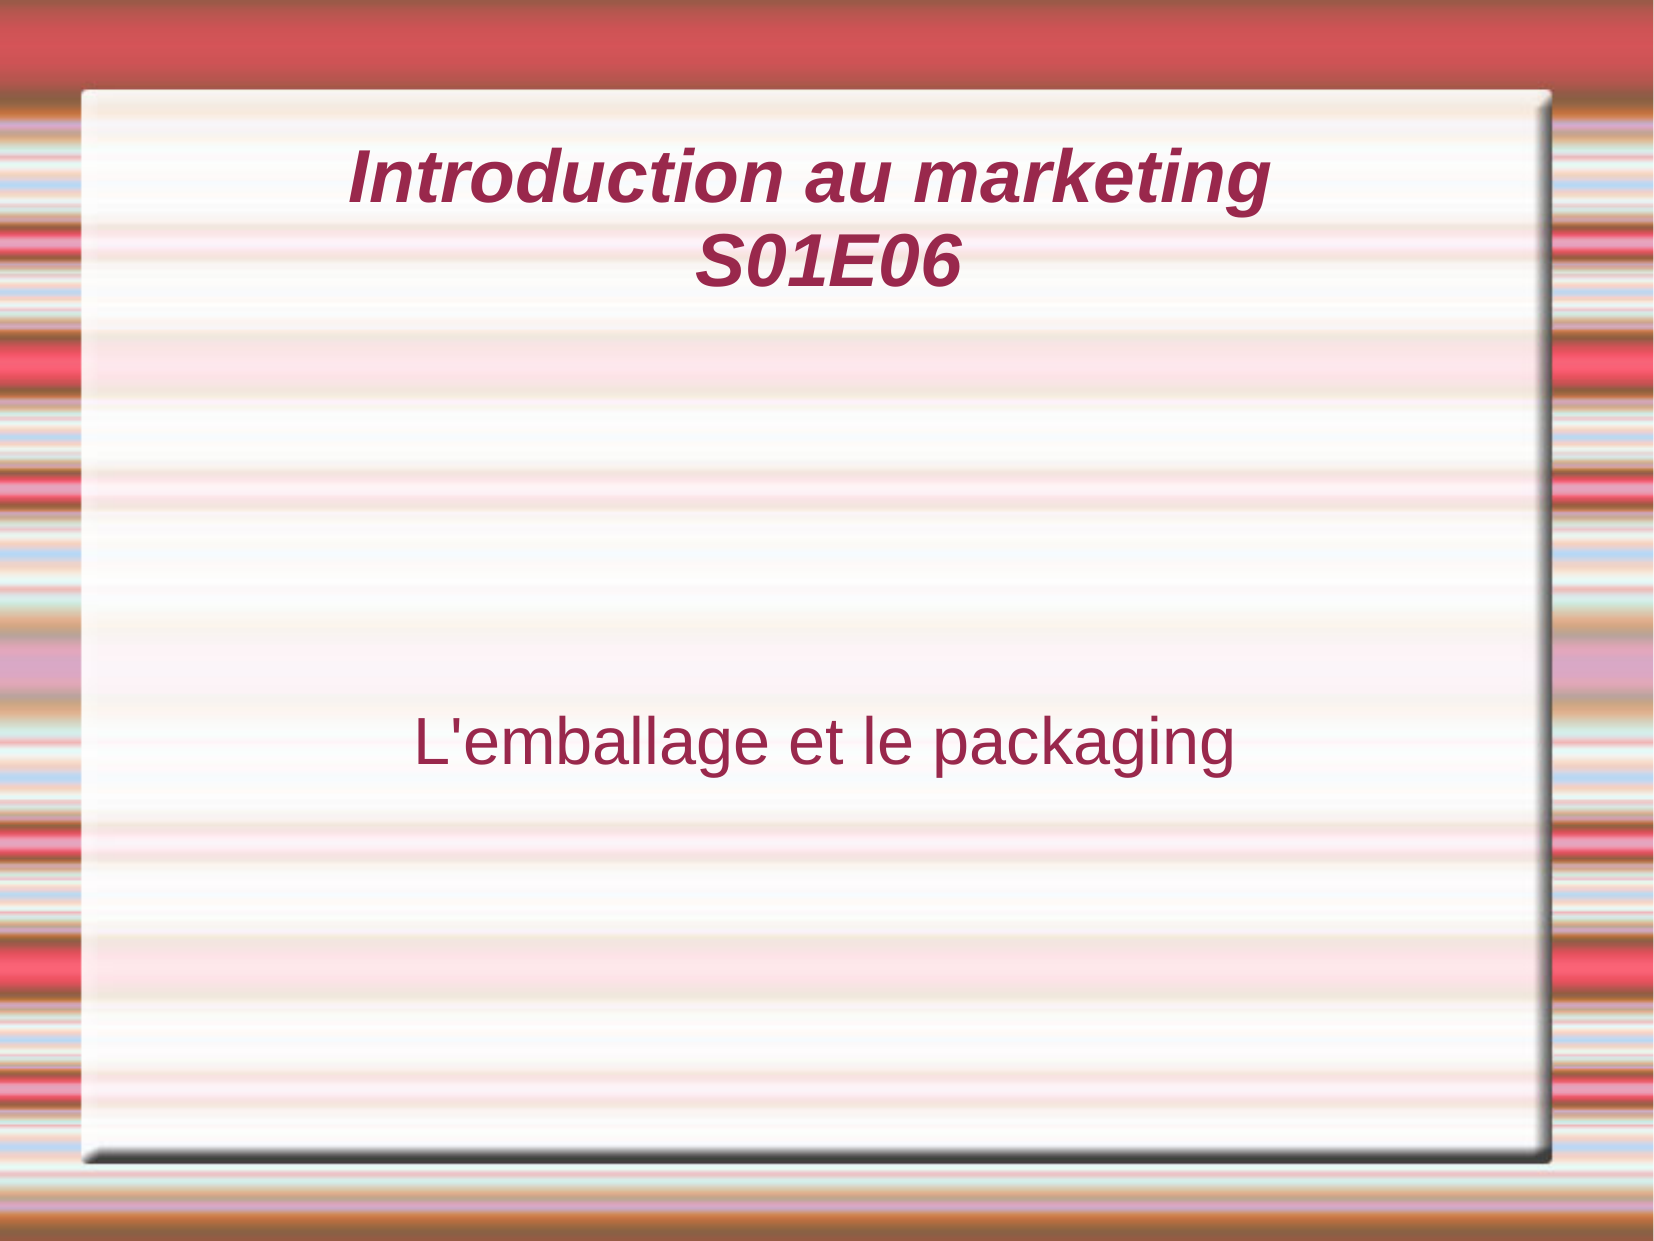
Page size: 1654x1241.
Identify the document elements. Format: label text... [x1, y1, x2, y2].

subtitle L'emballage et le packaging [134, 350, 1516, 1132]
title Introduction au marketing S01E06 [88, 114, 1534, 322]
picture [0, 0, 1654, 1241]
